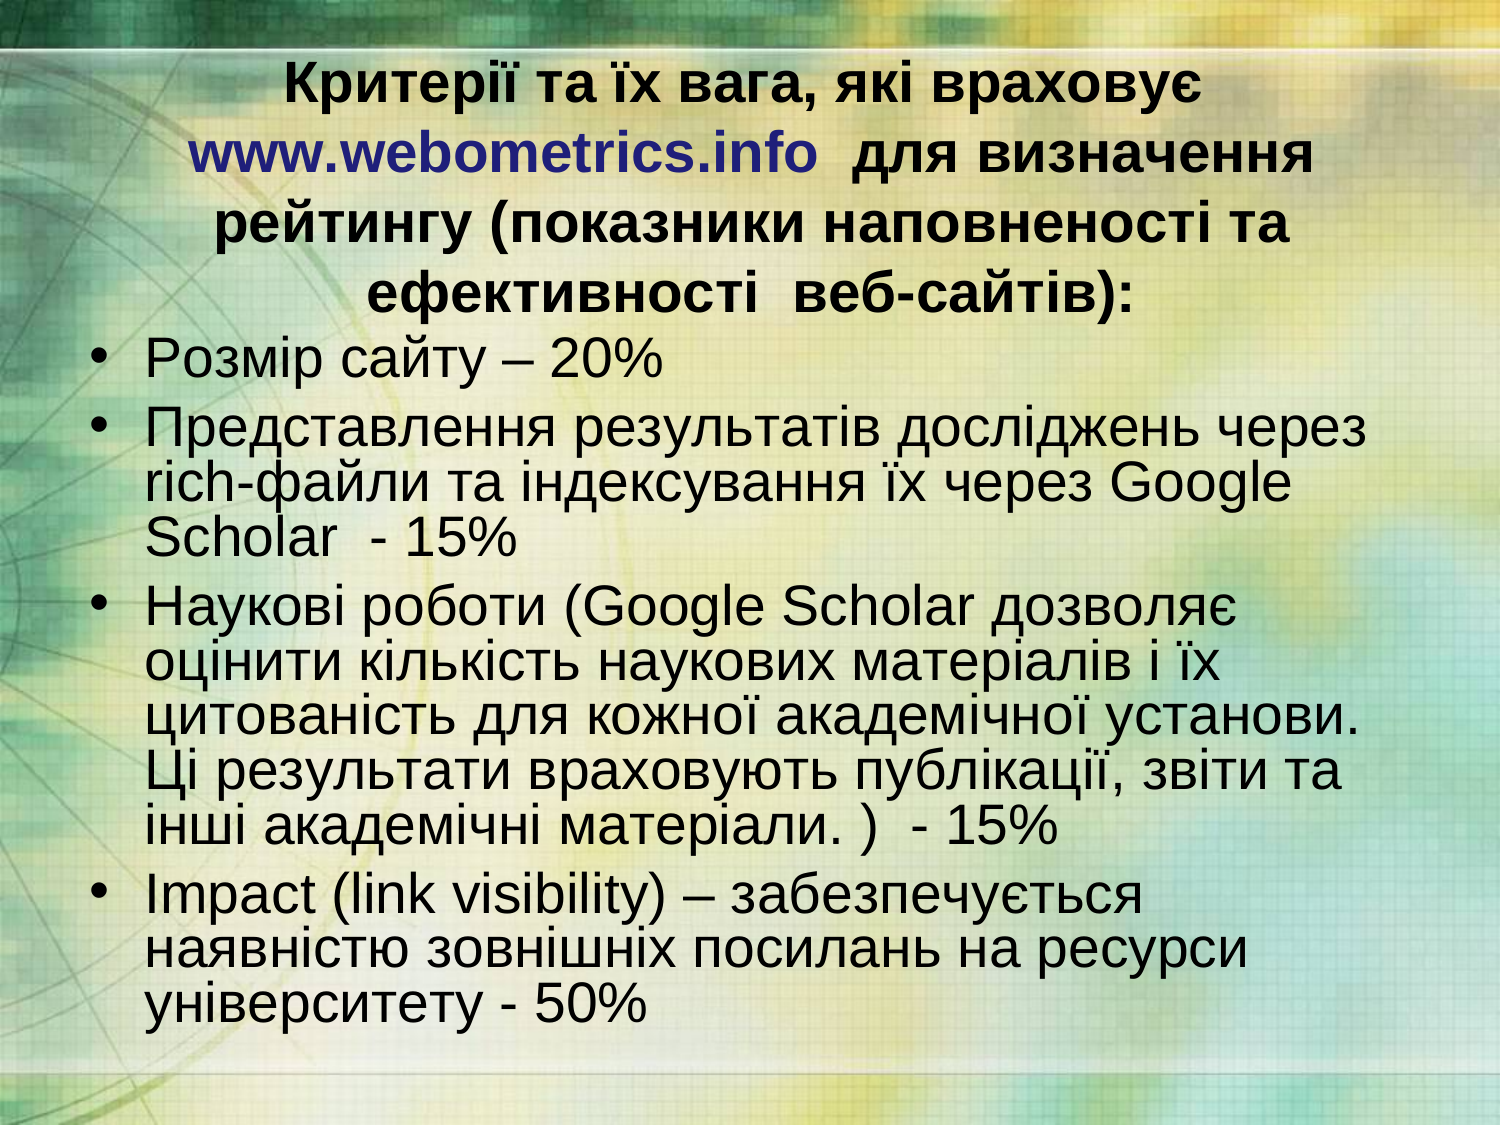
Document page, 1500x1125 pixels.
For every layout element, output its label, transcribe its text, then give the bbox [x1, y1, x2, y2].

title Критерії та їх вага, які враховує www.webometrics.info для визначення рейтингу (показники наповненості та ефективності веб-сайтів): [76, 36, 1427, 332]
picture [0, 0, 1500, 1125]
list Розмір сайту – 20% Представлення результатів досліджень через rich-файли та індексування їх через Google Scholar - 15% Наукові роботи (Google Scholar дозволяє оцінити кількість наукових матеріалів і їх цитованість для кожної академічної установи. Ці результати враховують публікації, звіти та інші академічні матеріали. ) - 15% Impact (link visibility) – забезпечується наявністю зовнішніх посилань на ресурси університету - 50% [75, 326, 1426, 1047]
